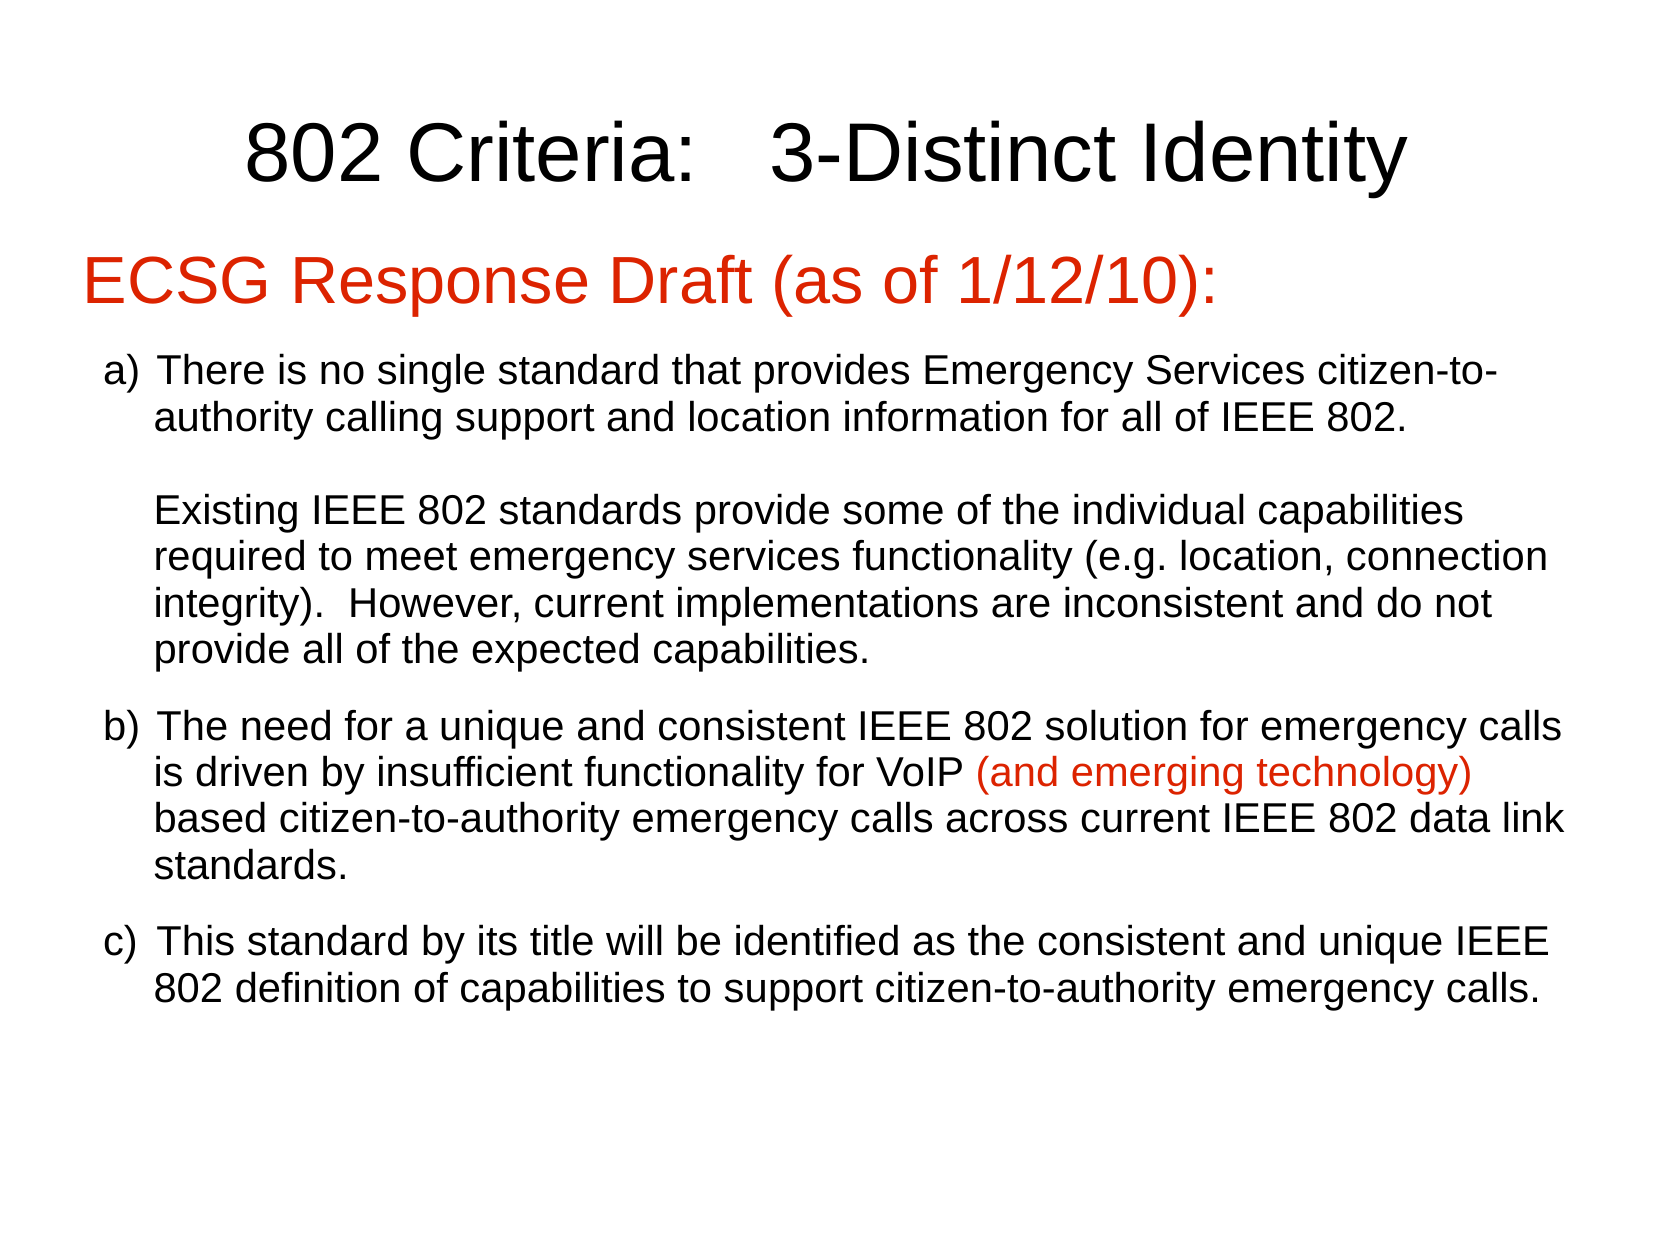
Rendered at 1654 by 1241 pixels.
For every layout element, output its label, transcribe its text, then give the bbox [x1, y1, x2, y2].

list ECSG Response Draft (as of 1/12/10): There is no single standard that provides Emergency Services citizen-to-authority calling support and location information for all of IEEE 802. Existing IEEE 802 standards provide some of the individual capabilities required to meet emergency services functionality (e.g. location, connection integrity). However, current implementations are inconsistent and do not provide all of the expected capabilities. The need for a unique and consistent IEEE 802 solution for emergency calls is driven by insufficient functionality for VoIP (and emerging technology) based citizen-to-authority emergency calls across current IEEE 802 data link standards. This standard by its title will be identified as the consistent and unique IEEE 802 definition of capabilities to support citizen-to-authority emergency calls. [82, 242, 1571, 1047]
title 802 Criteria: 3-Distinct Identity [82, 56, 1571, 242]
